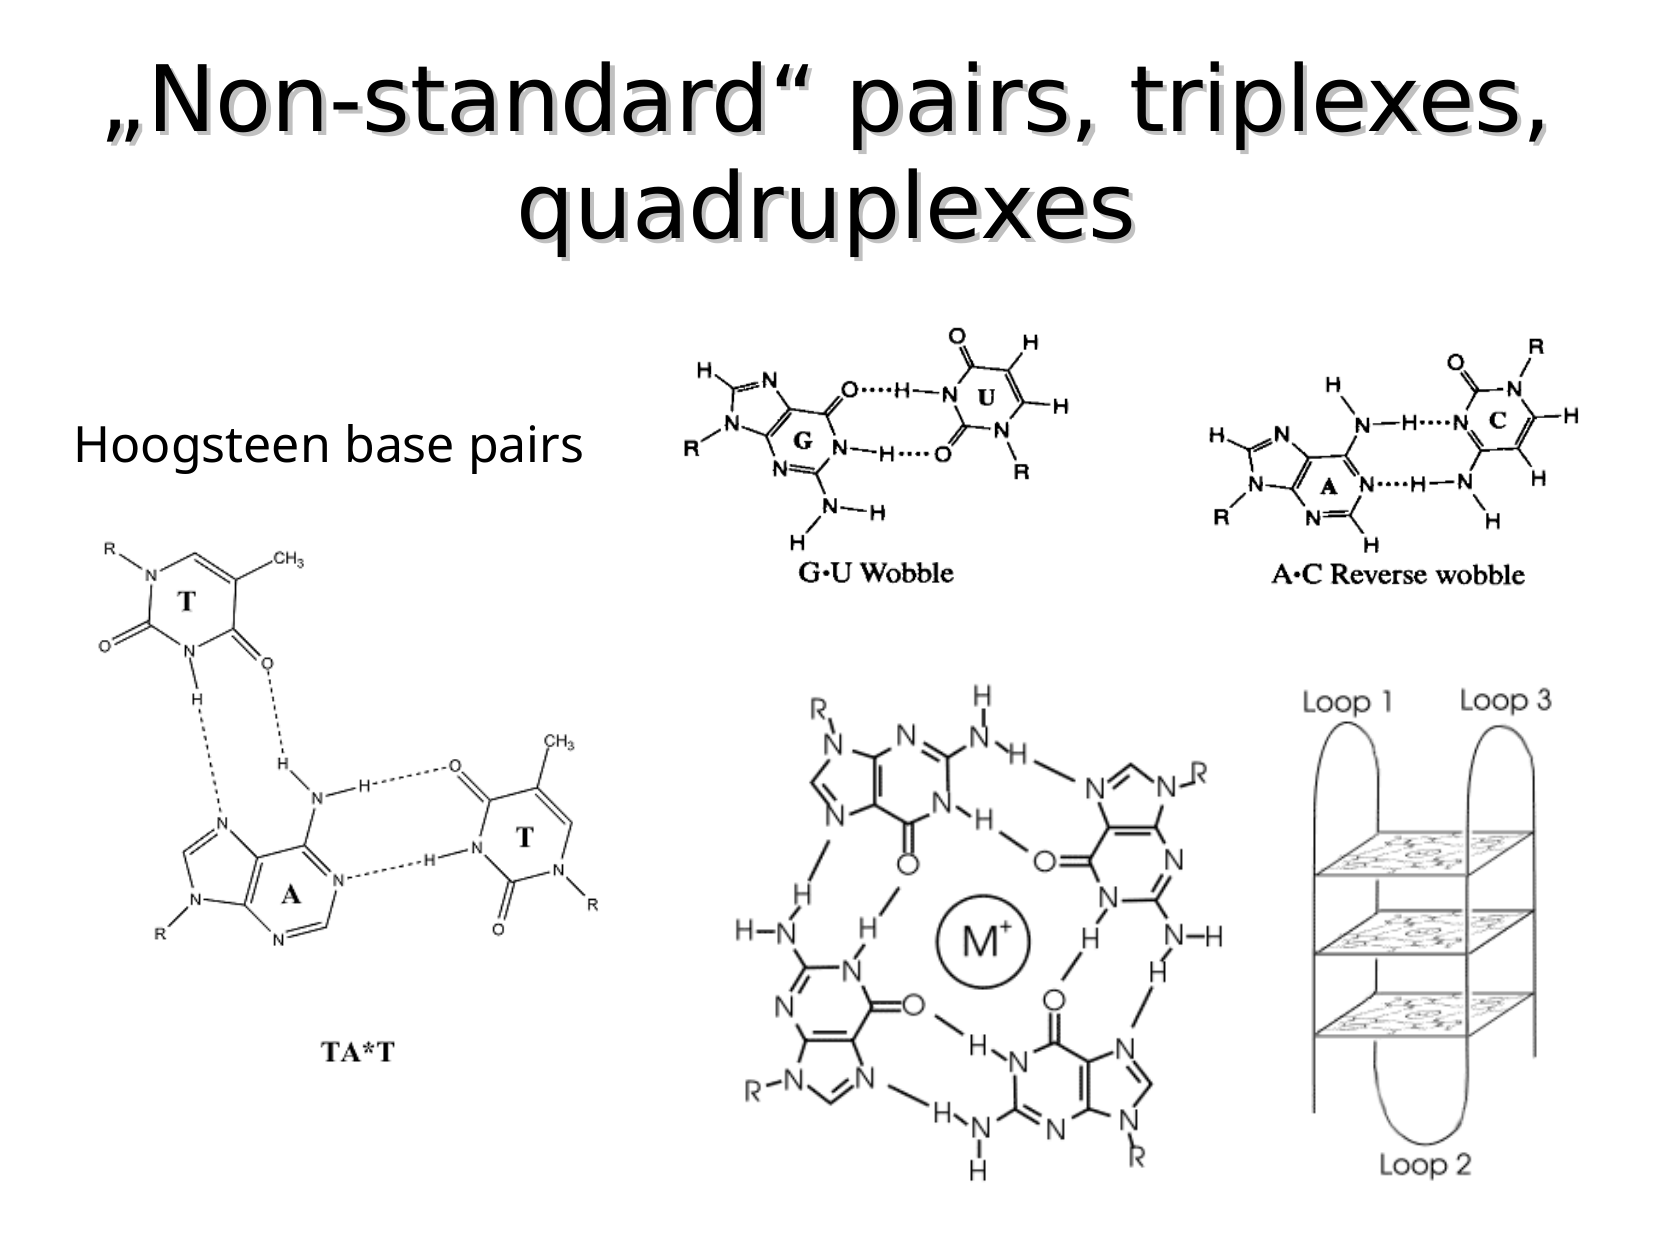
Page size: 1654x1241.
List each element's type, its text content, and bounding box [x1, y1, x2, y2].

picture [669, 324, 1595, 591]
text_box Hoogsteen base pairs [59, 401, 650, 485]
title „Non-standard“ pairs, triplexes, quadruplexes [82, 45, 1571, 261]
picture [688, 649, 1625, 1211]
picture [88, 531, 623, 1079]
